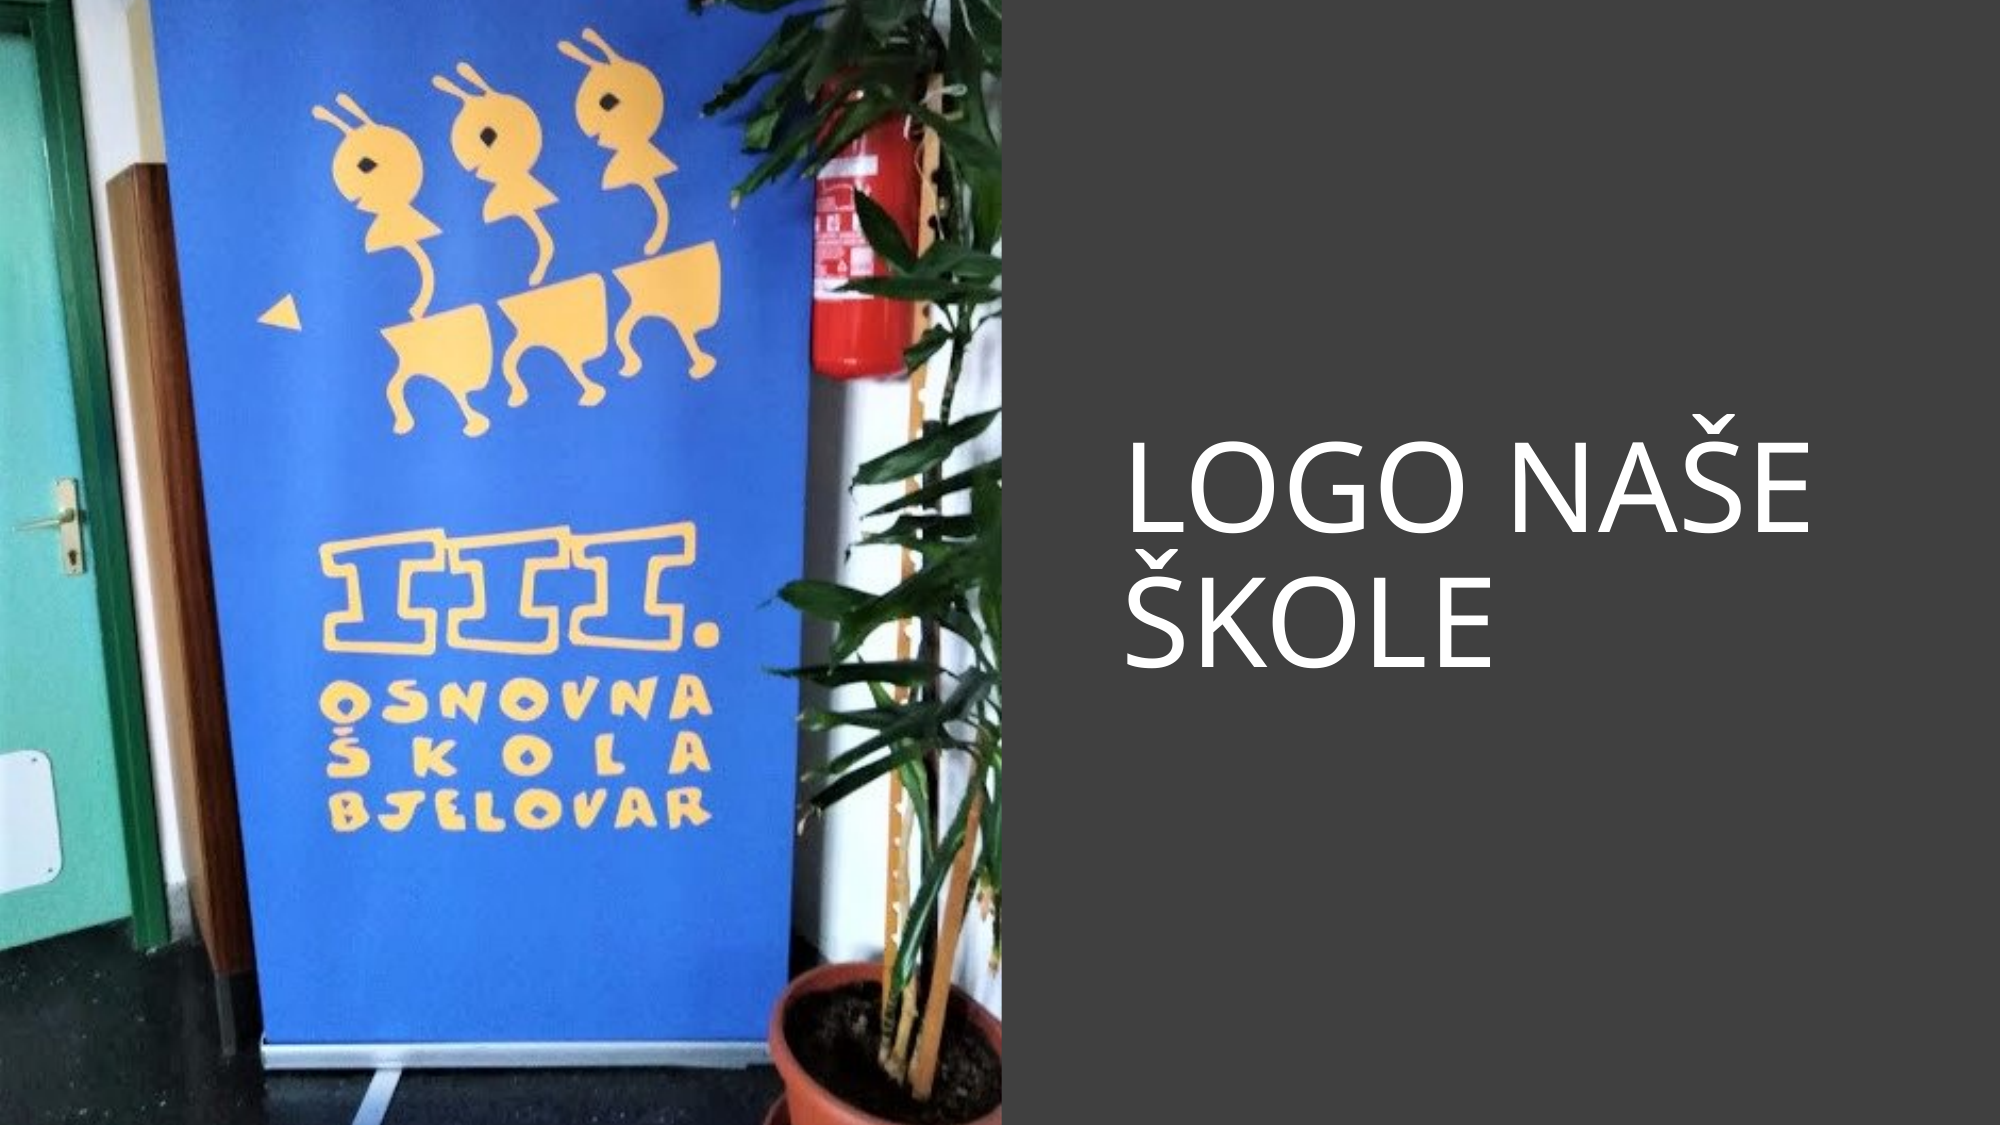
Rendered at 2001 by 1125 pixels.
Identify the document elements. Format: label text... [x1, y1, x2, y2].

text_box [1002, 0, 2000, 1125]
picture [0, 0, 1002, 1125]
title LOGO NAŠE ŠKOLE [1106, 104, 1896, 702]
